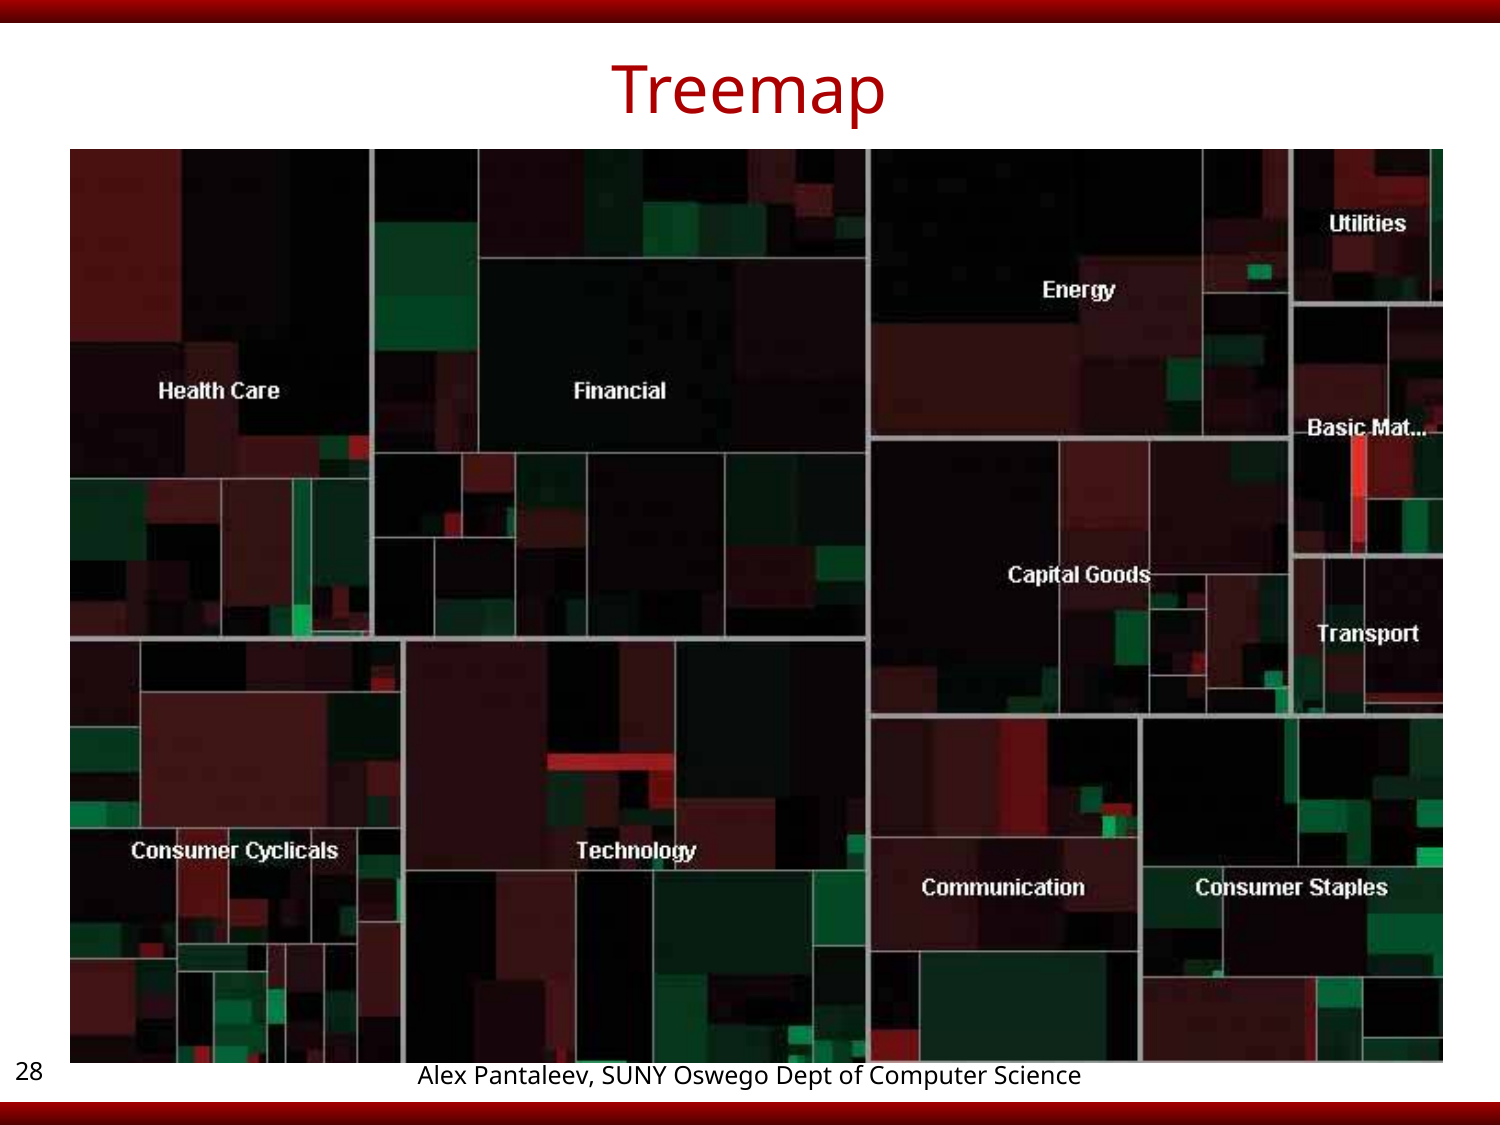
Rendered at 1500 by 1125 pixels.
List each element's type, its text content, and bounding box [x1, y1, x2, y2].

picture [70, 149, 1443, 1063]
title Treemap [0, 32, 1500, 143]
